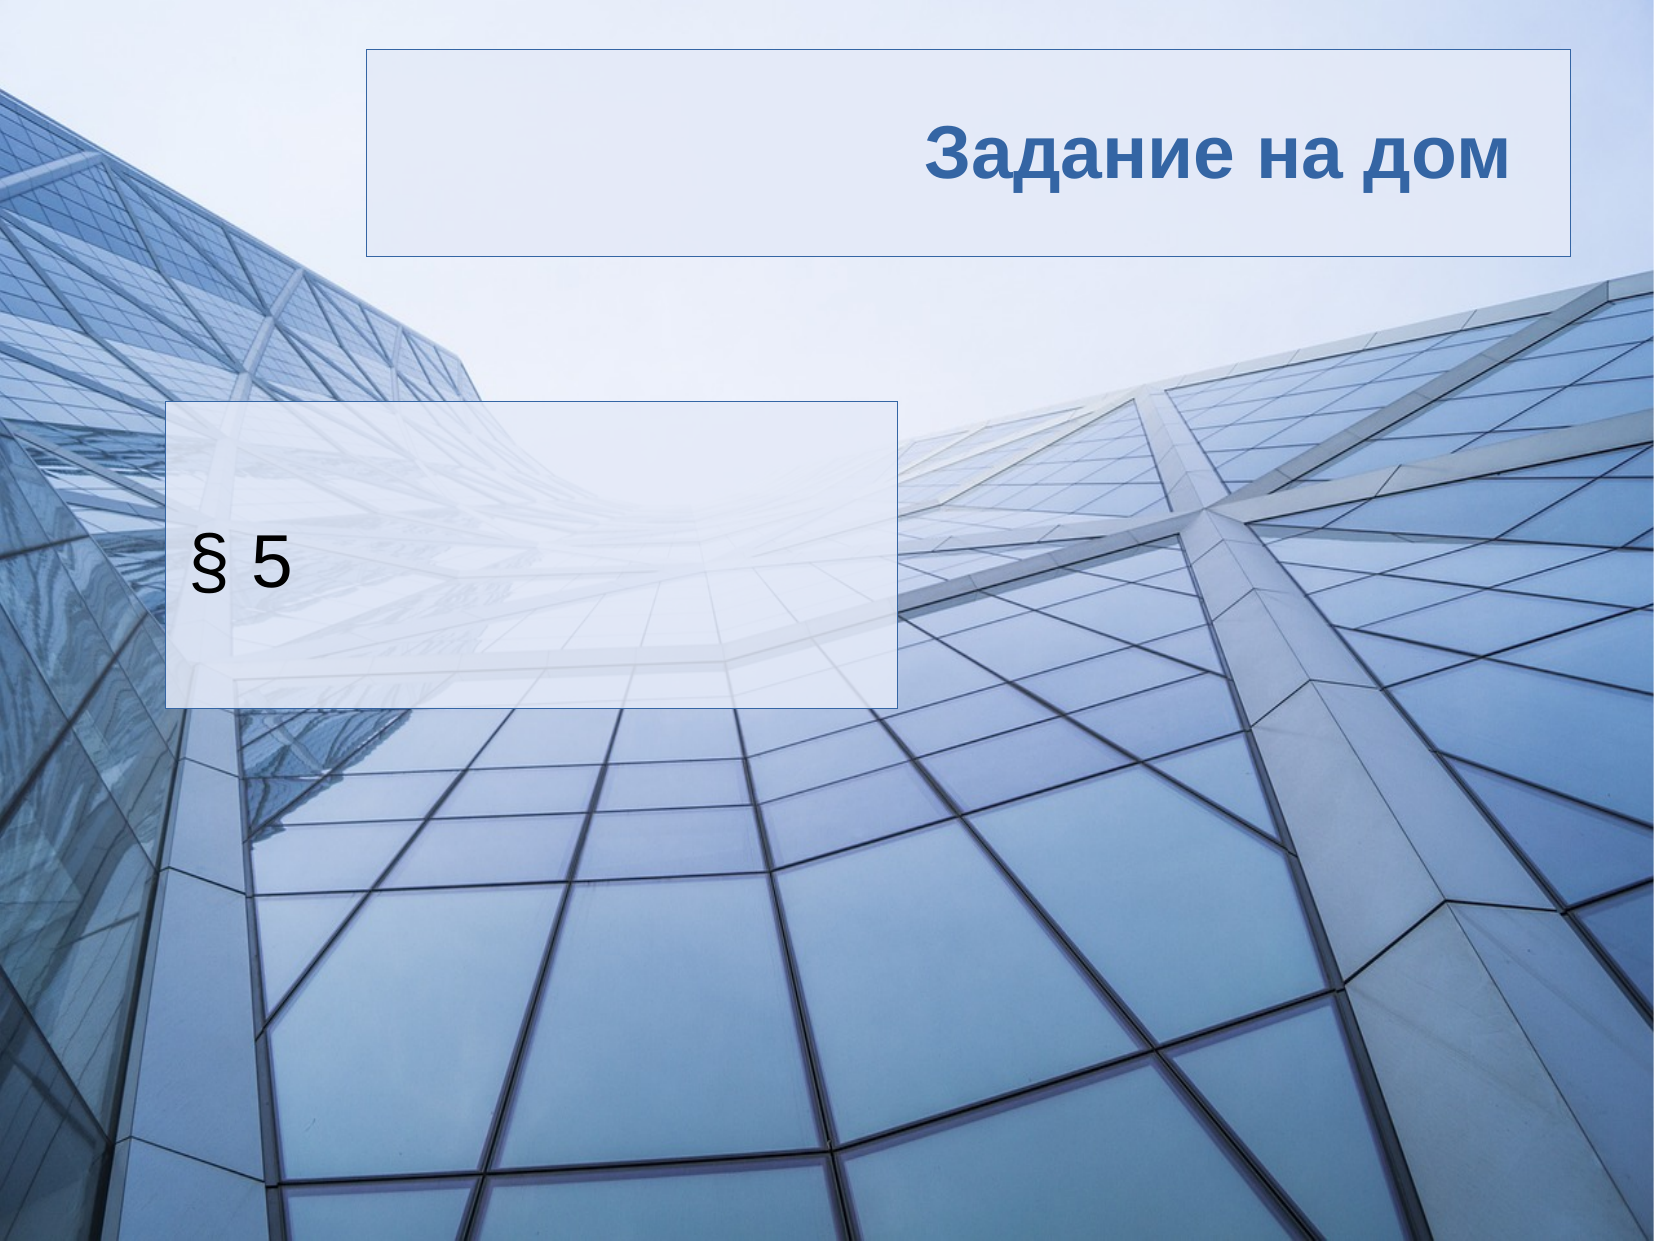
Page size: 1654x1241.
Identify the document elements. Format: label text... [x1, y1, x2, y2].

picture [0, 0, 1654, 1241]
title Задание на дом [366, 49, 1571, 257]
text_box § 5 [165, 401, 898, 709]
